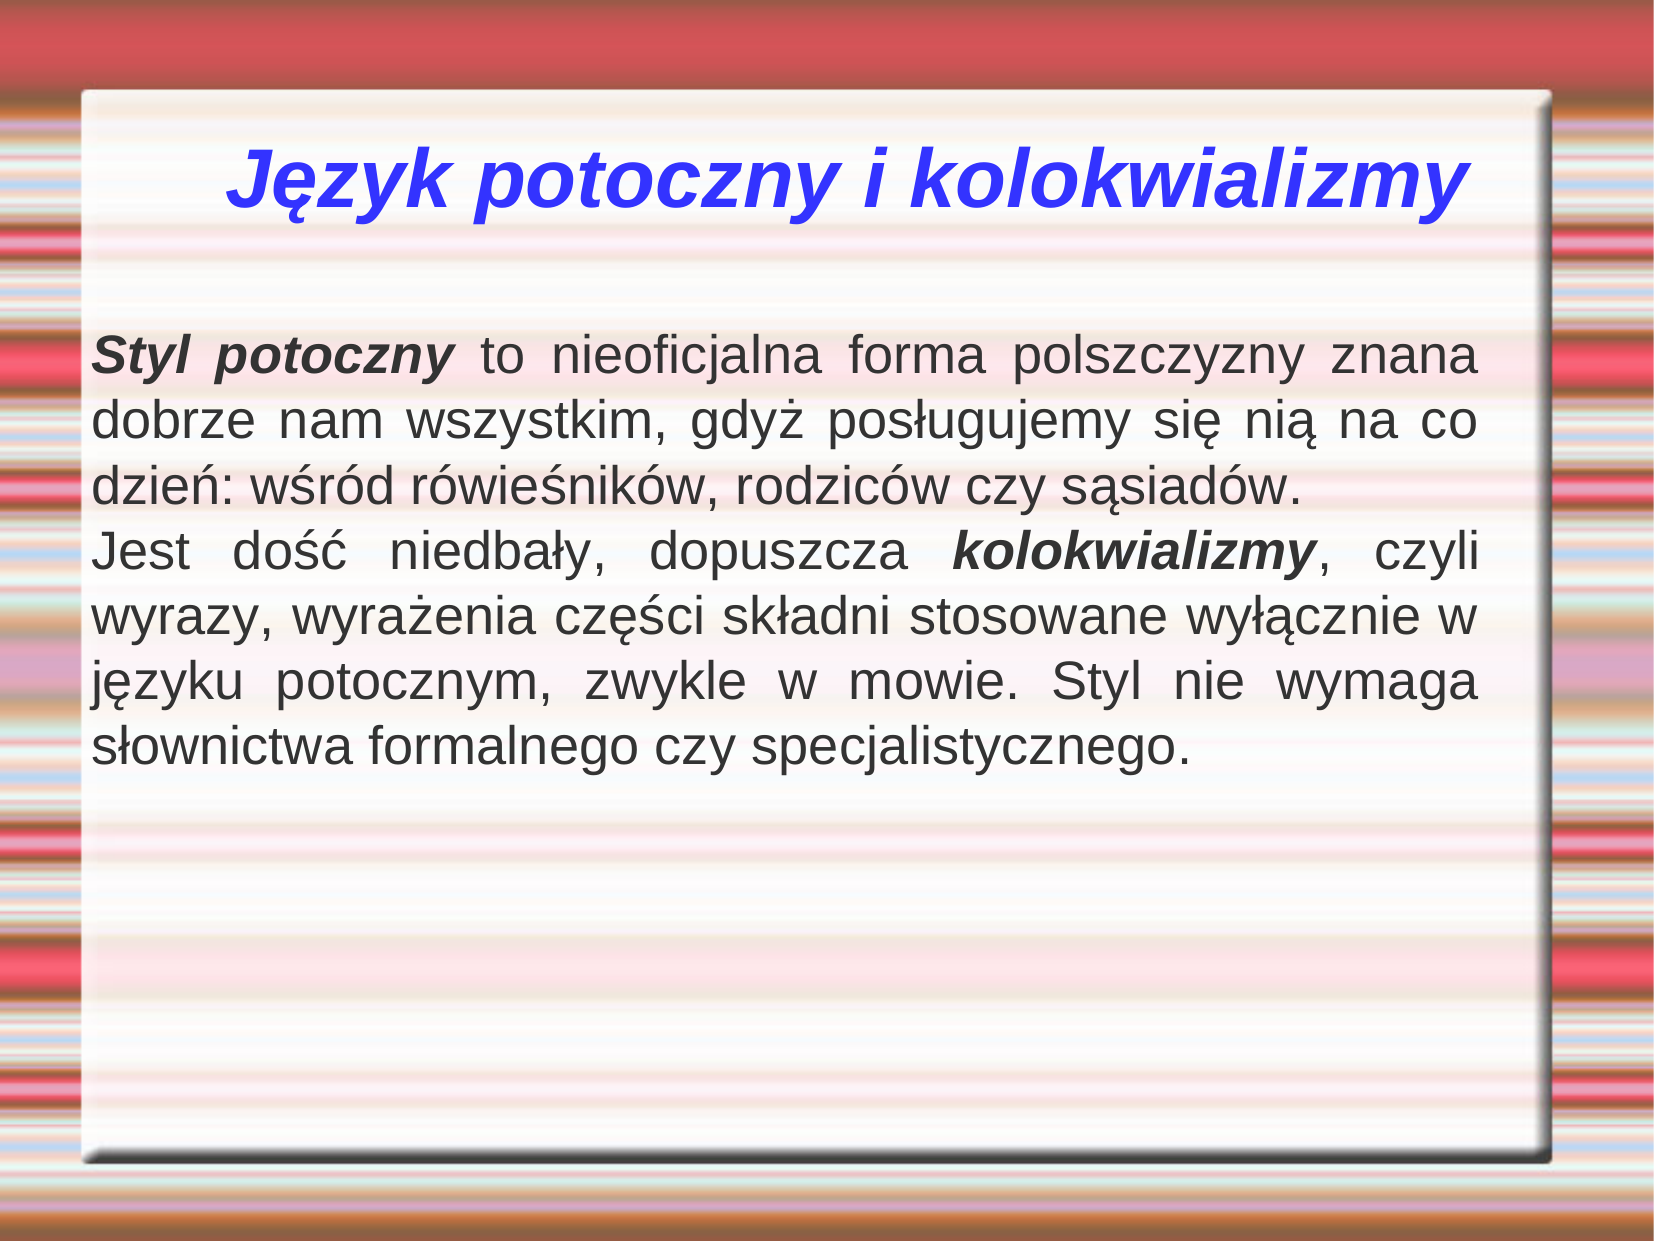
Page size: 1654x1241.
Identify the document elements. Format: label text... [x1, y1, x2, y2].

title Język potoczny i kolokwializmy [141, 70, 1554, 278]
list Styl potoczny to nieoficjalna forma polszczyzny znana dobrze nam wszystkim, gdyż posługujemy się nią na co dzień: wśród rówieśników, rodziców czy sąsiadów. Jest dość niedbały, dopuszcza kolokwializmy, czyli wyrazy, wyrażenia części składni stosowane wyłącznie w języku potocznym, zwykle w mowie. Styl nie wymaga słownictwa formalnego czy specjalistycznego. [91, 319, 1523, 869]
